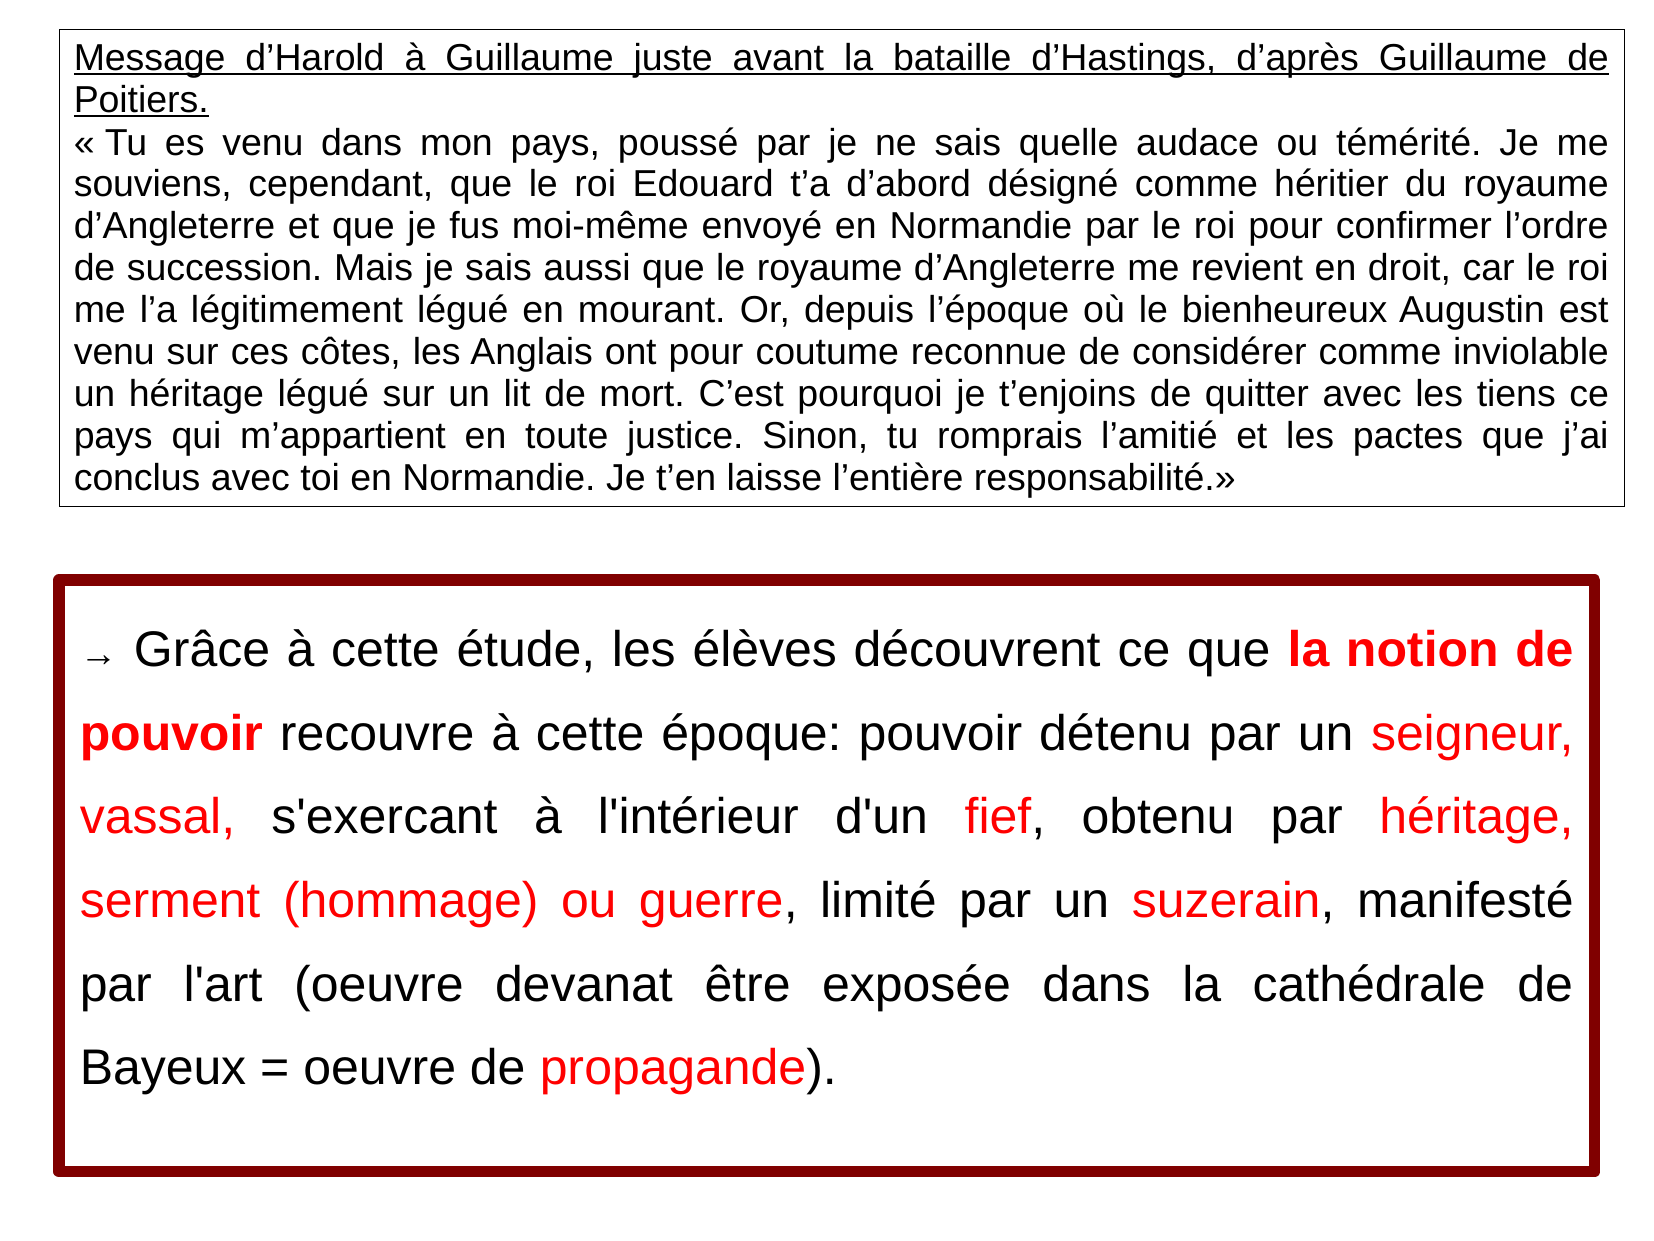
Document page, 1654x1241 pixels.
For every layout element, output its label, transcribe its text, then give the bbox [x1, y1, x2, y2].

text_box Message d’Harold à Guillaume juste avant la bataille d’Hastings, d’après Guillaume de Poitiers. « Tu es venu dans mon pays, poussé par je ne sais quelle audace ou témérité. Je me souviens, cependant, que le roi Edouard t’a d’abord désigné comme héritier du royaume d’Angleterre et que je fus moi-même envoyé en Normandie par le roi pour confirmer l’ordre de succession. Mais je sais aussi que le royaume d’Angleterre me revient en droit, car le roi me l’a légitimement légué en mourant. Or, depuis l’époque où le bienheureux Augustin est venu sur ces côtes, les Anglais ont pour coutume reconnue de considérer comme inviolable un héritage légué sur un lit de mort. C’est pourquoi je t’enjoins de quitter avec les tiens ce pays qui m’appartient en toute justice. Sinon, tu romprais l’amitié et les pactes que j’ai conclus avec toi en Normandie. Je t’en laisse l’entière responsabilité.» [59, 29, 1625, 507]
text_box → Grâce à cette étude, les élèves découvrent ce que la notion de pouvoir recouvre à cette époque: pouvoir détenu par un seigneur, vassal, s'exercant à l'intérieur d'un fief, obtenu par héritage, serment (hommage) ou guerre, limité par un suzerain, manifesté par l'art (oeuvre devanat être exposée dans la cathédrale de Bayeux = oeuvre de propagande). [59, 580, 1595, 1148]
